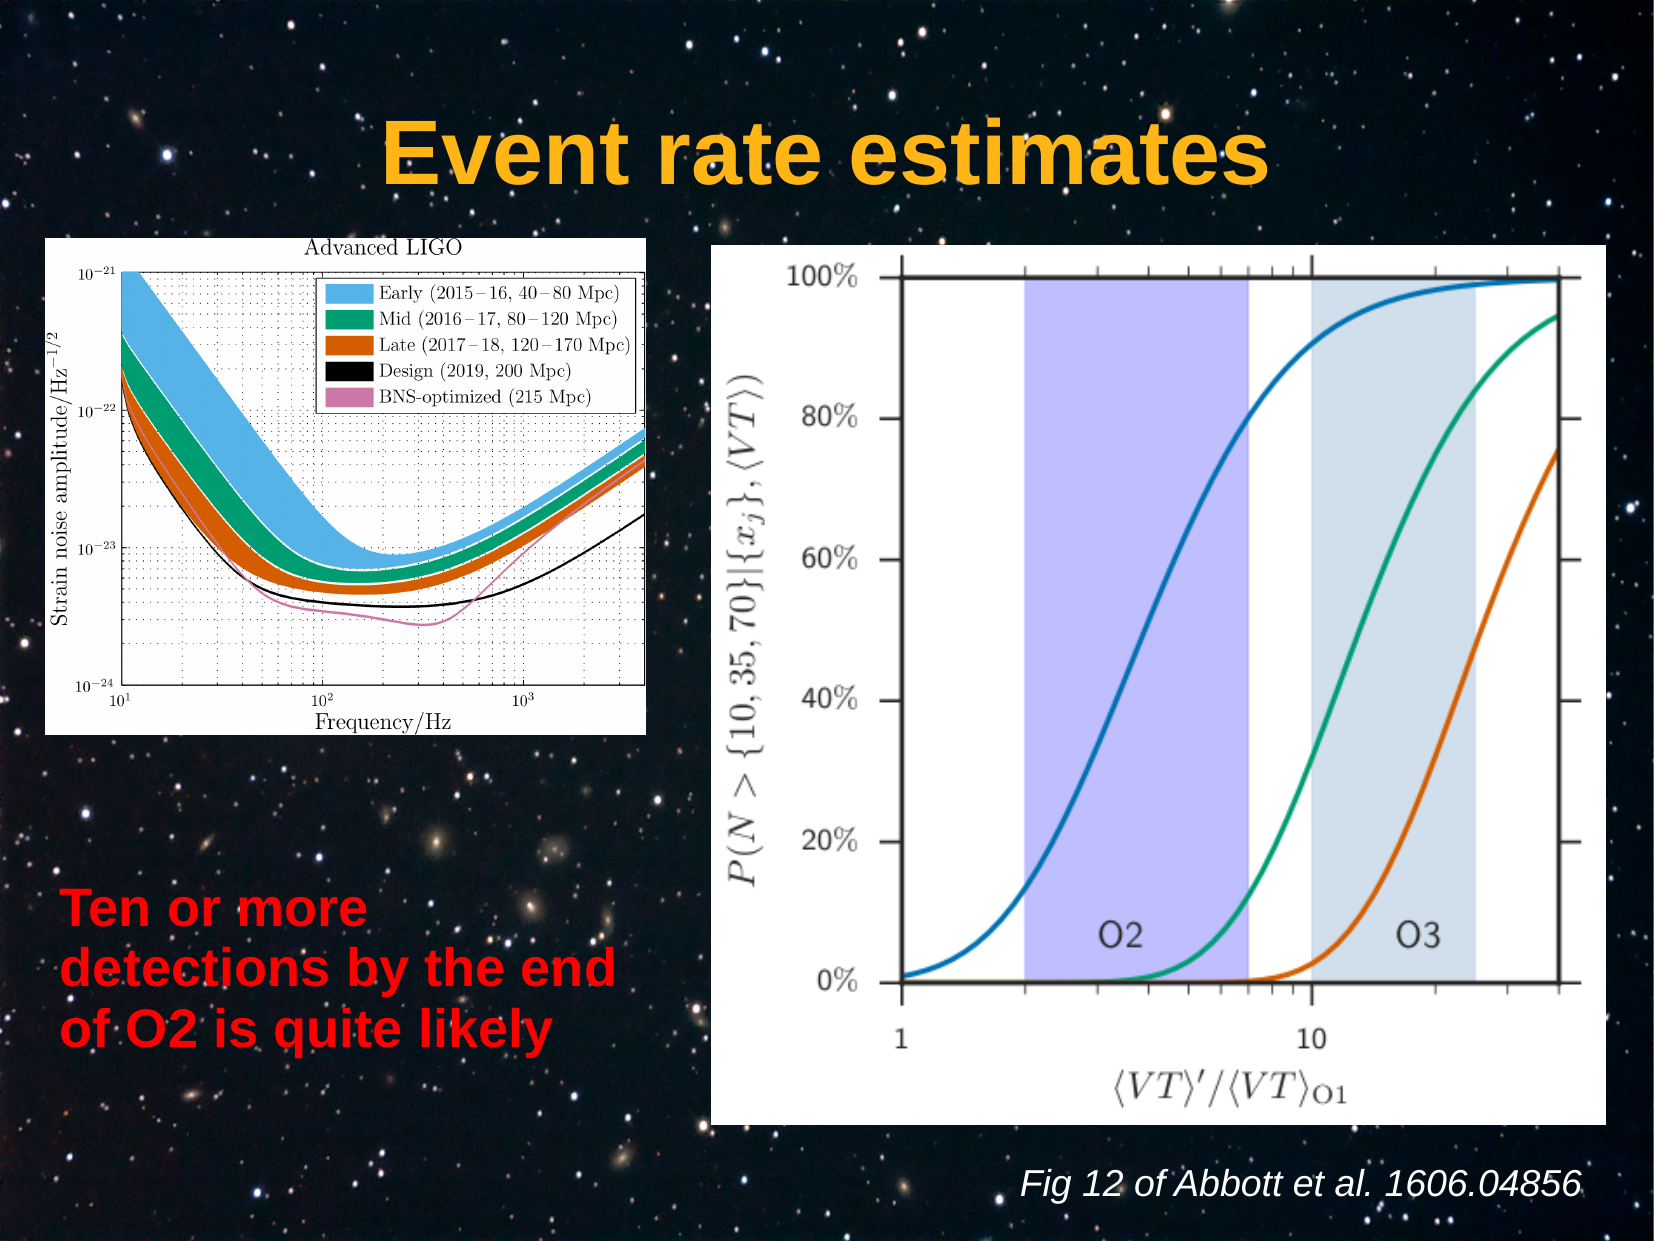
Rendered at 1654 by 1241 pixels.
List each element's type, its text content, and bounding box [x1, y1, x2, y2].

text_box Fig 12 of Abbott et al. 1606.04856 [1005, 1155, 1606, 1212]
text_box Ten or more detections by the end of O2 is quite likely [45, 870, 661, 1067]
picture [0, 0, 1654, 1241]
title Event rate estimates [82, 49, 1571, 257]
